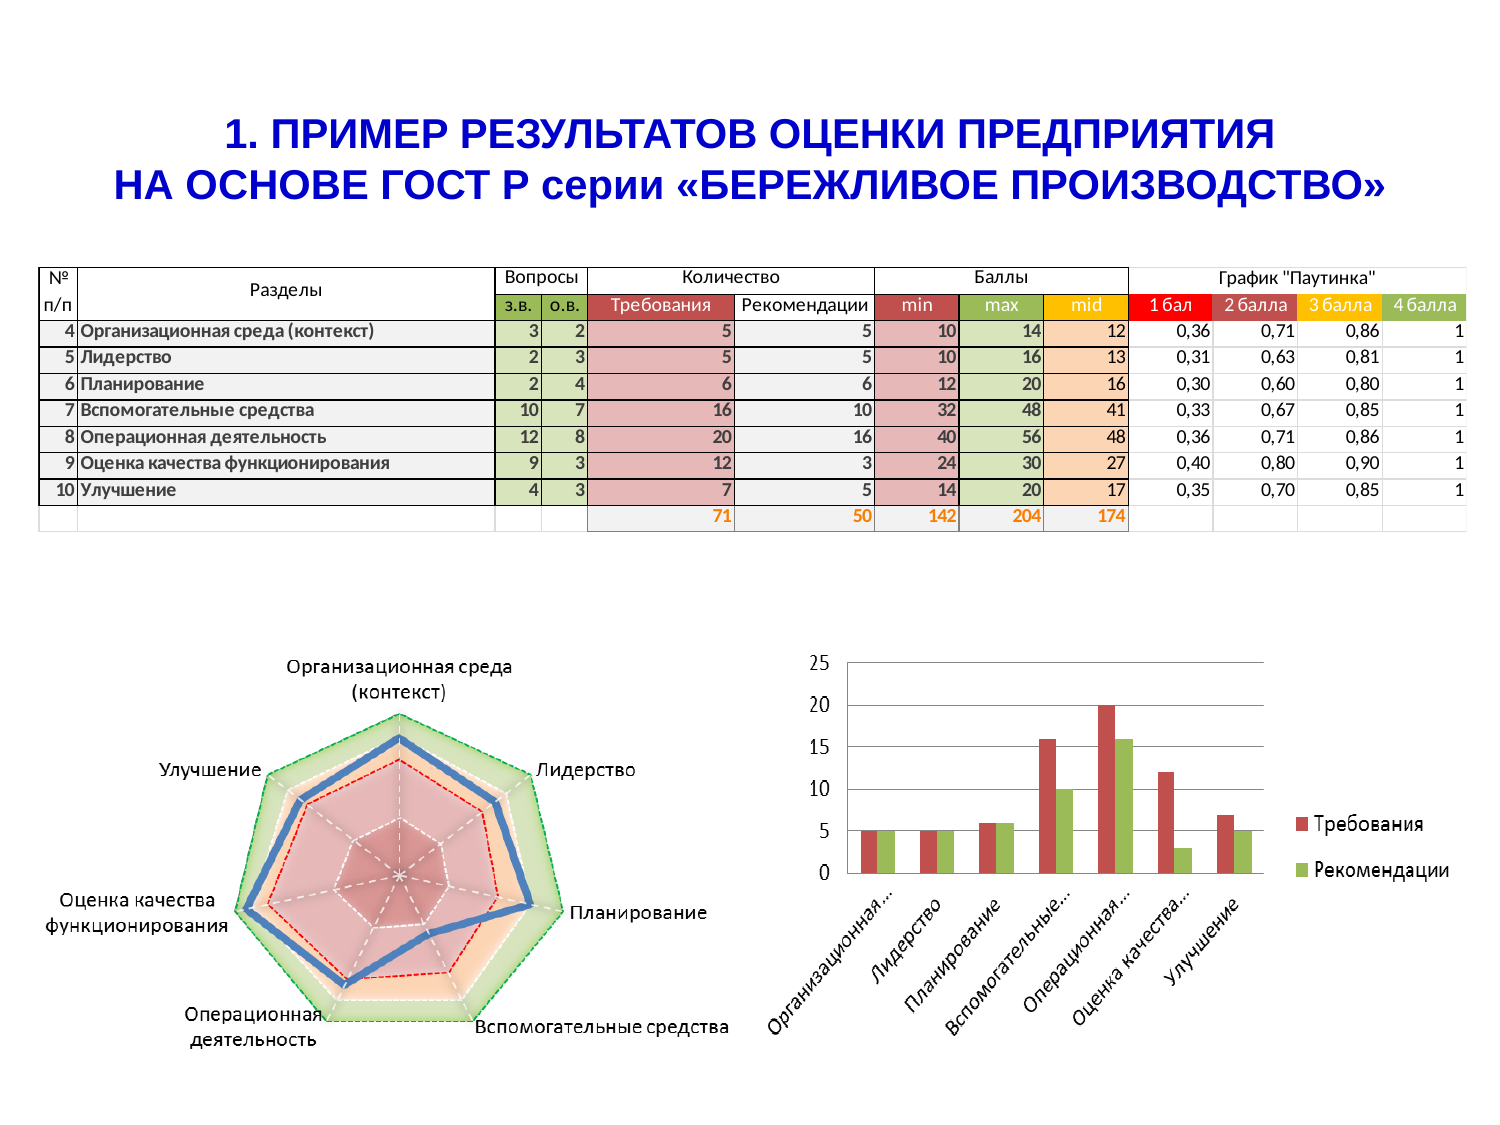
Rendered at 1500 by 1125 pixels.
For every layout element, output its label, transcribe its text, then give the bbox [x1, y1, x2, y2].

picture [38, 267, 1468, 533]
picture [34, 639, 1468, 1059]
text_box 1. ПРИМЕР РЕЗУЛЬТАТОВ ОЦЕНКИ ПРЕДПРИЯТИЯ НА ОСНОВЕ ГОСТ Р серии «БЕРЕЖЛИВОЕ ПРОИЗВОДСТВО» [97, 99, 1403, 215]
